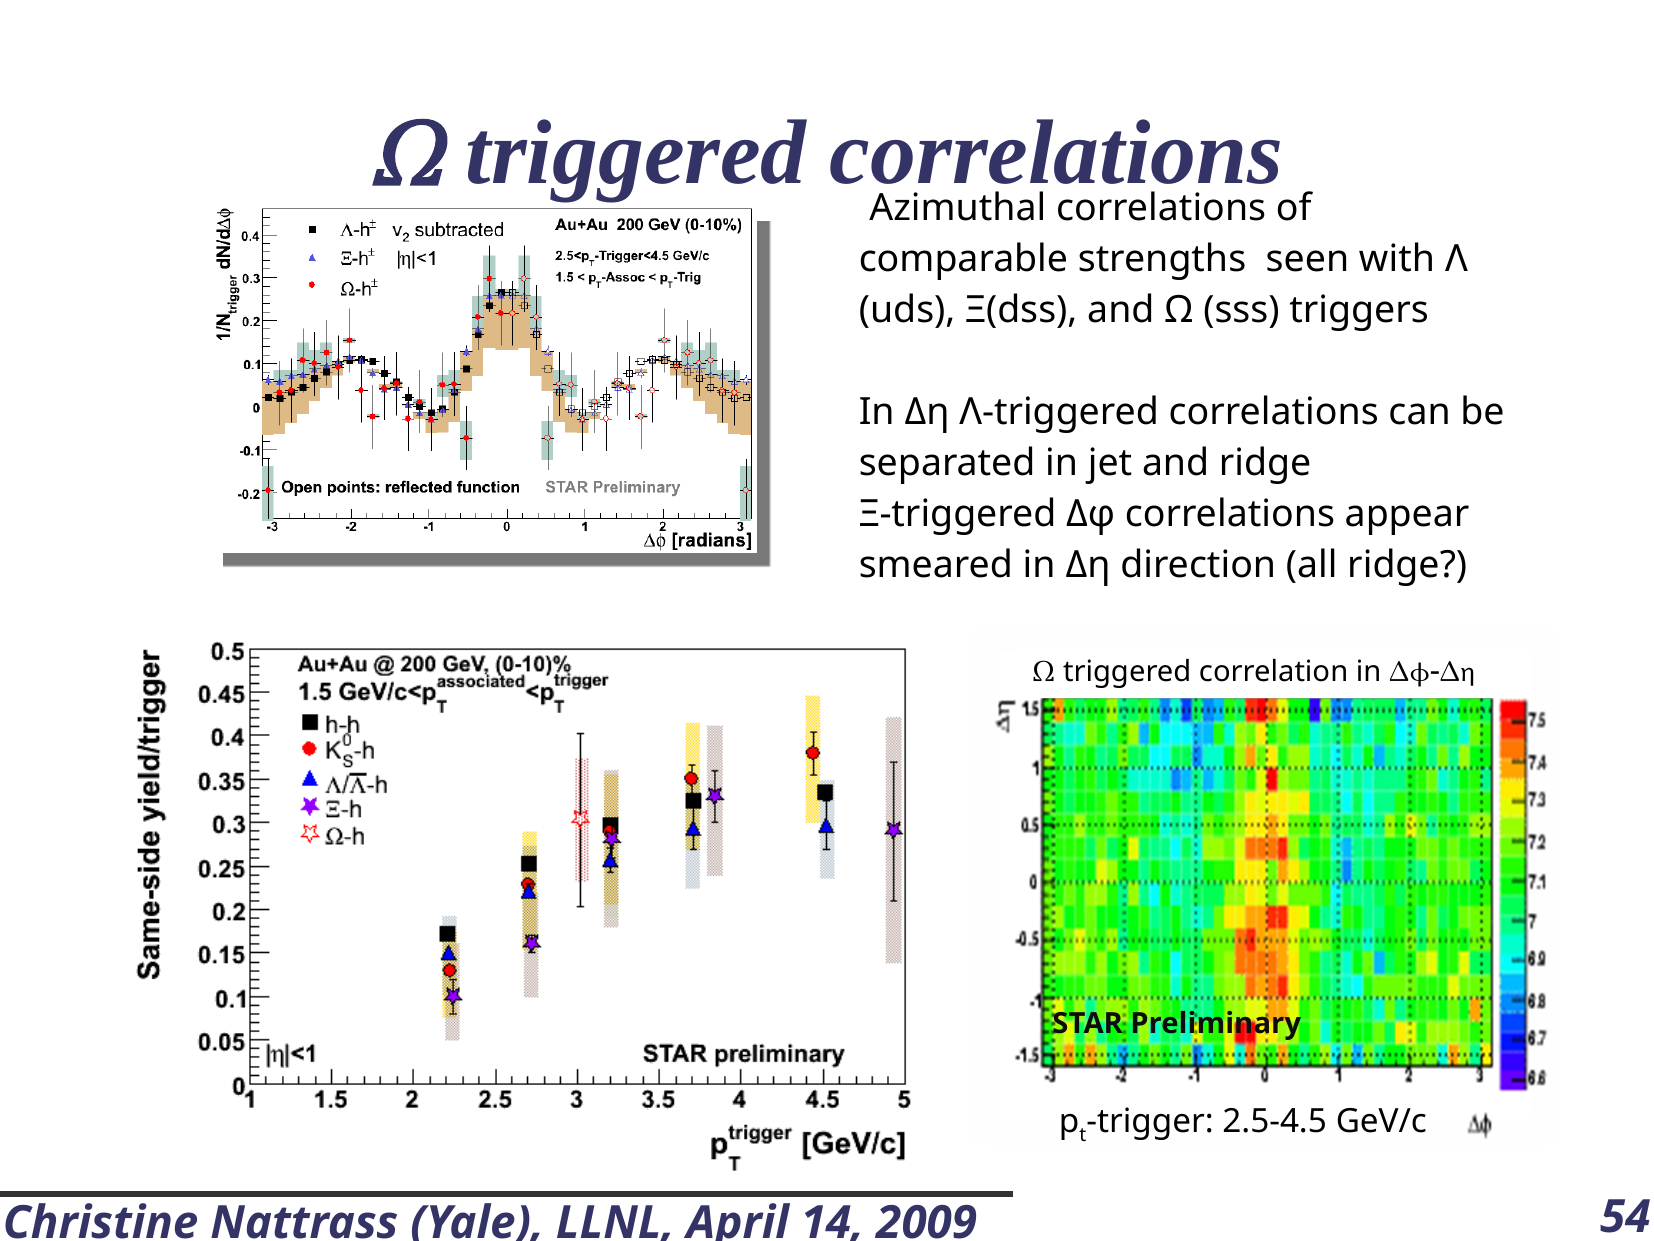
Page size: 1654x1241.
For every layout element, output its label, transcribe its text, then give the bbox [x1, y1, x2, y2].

text_box pt-trigger: 2.5-4.5 GeV/c [1044, 1089, 1482, 1155]
text_box  triggered correlation in - [1017, 642, 1530, 699]
picture [207, 205, 757, 553]
picture [1482, 1109, 1567, 1153]
picture [962, 617, 1567, 1153]
text_box STAR Preliminary [1037, 995, 1651, 1109]
picture [75, 590, 949, 1178]
title  triggered correlations [82, 49, 1571, 257]
text_box Azimuthal correlations of comparable strengths seen with Λ (uds), Ξ(dss), and Ω (sss) triggers In Δη Λ-triggered correlations can be separated in jet and ridge Ξ-triggered Δφ correlations appear smeared in Δη direction (all ridge?) [844, 172, 1545, 597]
